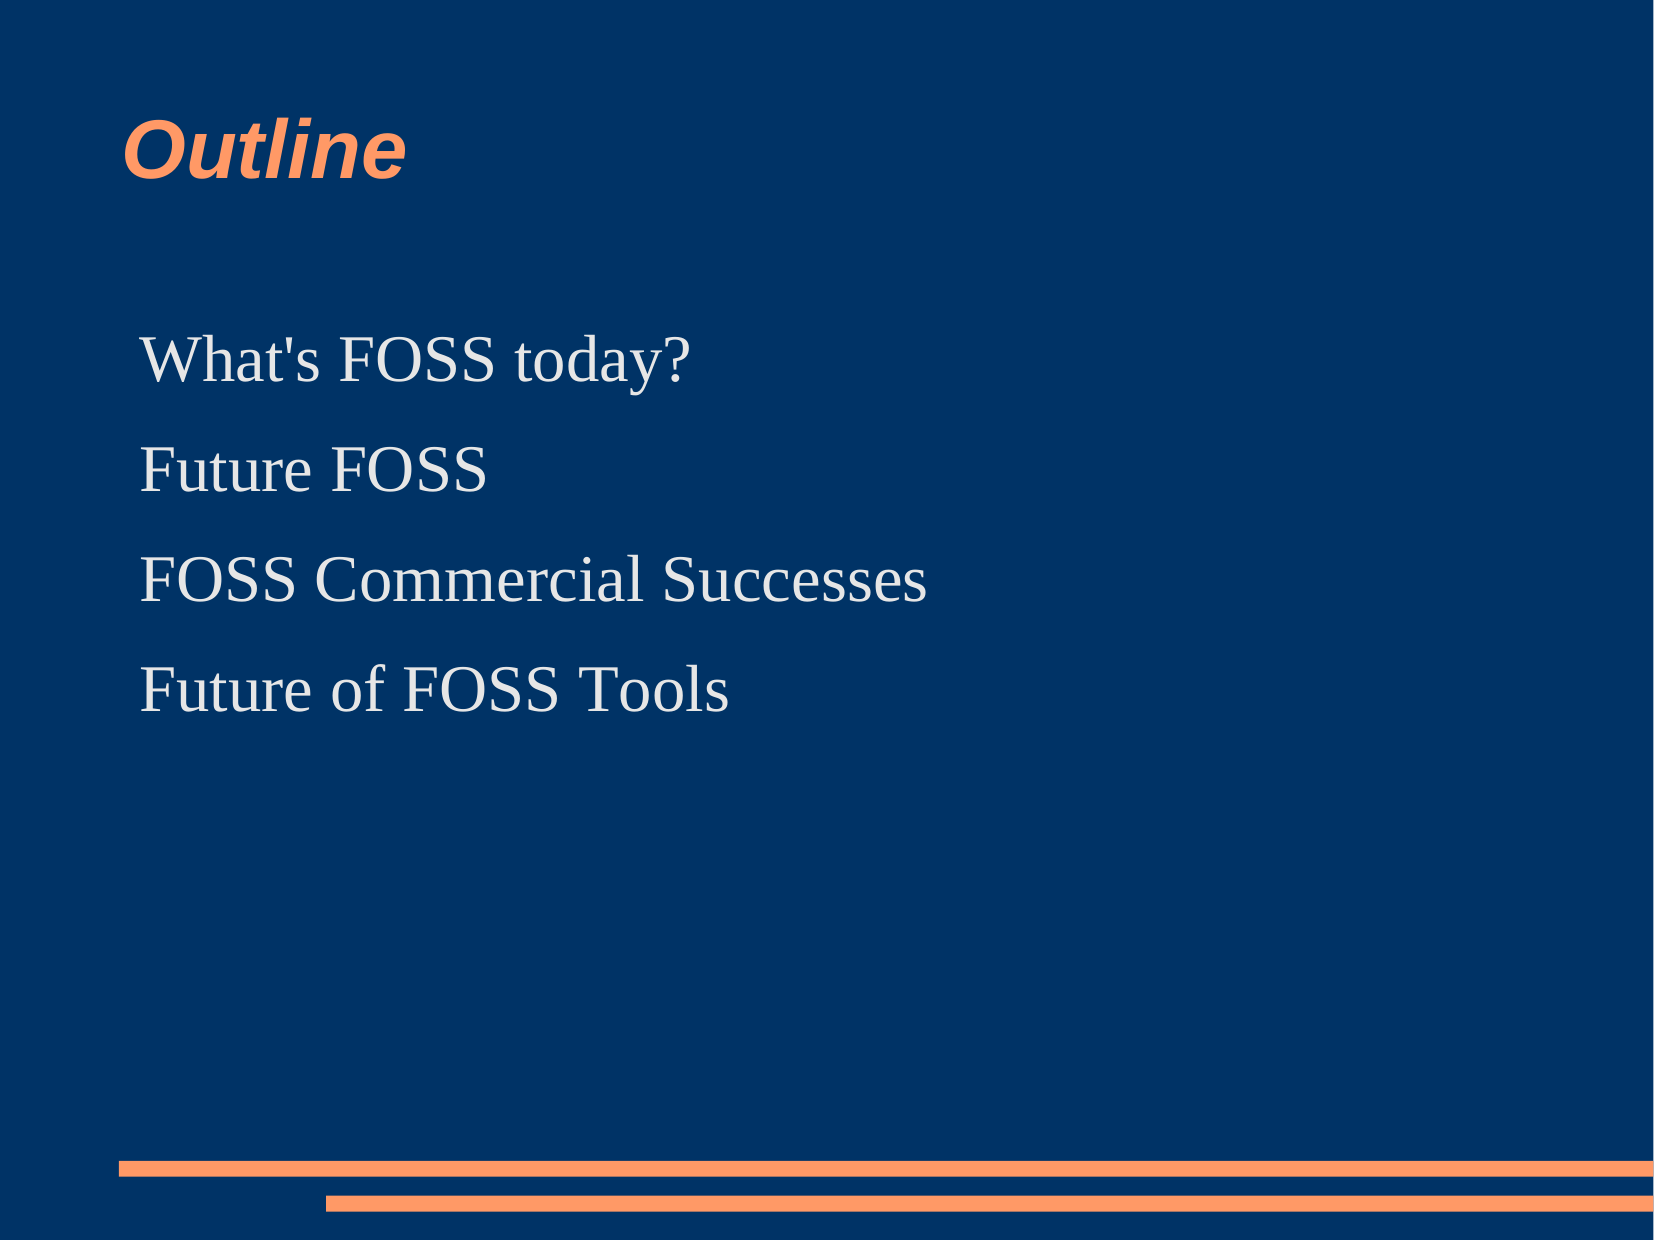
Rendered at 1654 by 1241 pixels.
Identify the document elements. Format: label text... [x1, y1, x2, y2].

title Outline [121, 46, 1534, 254]
list What's FOSS today? Future FOSS FOSS Commercial Successes Future of FOSS Tools [121, 322, 1561, 1132]
